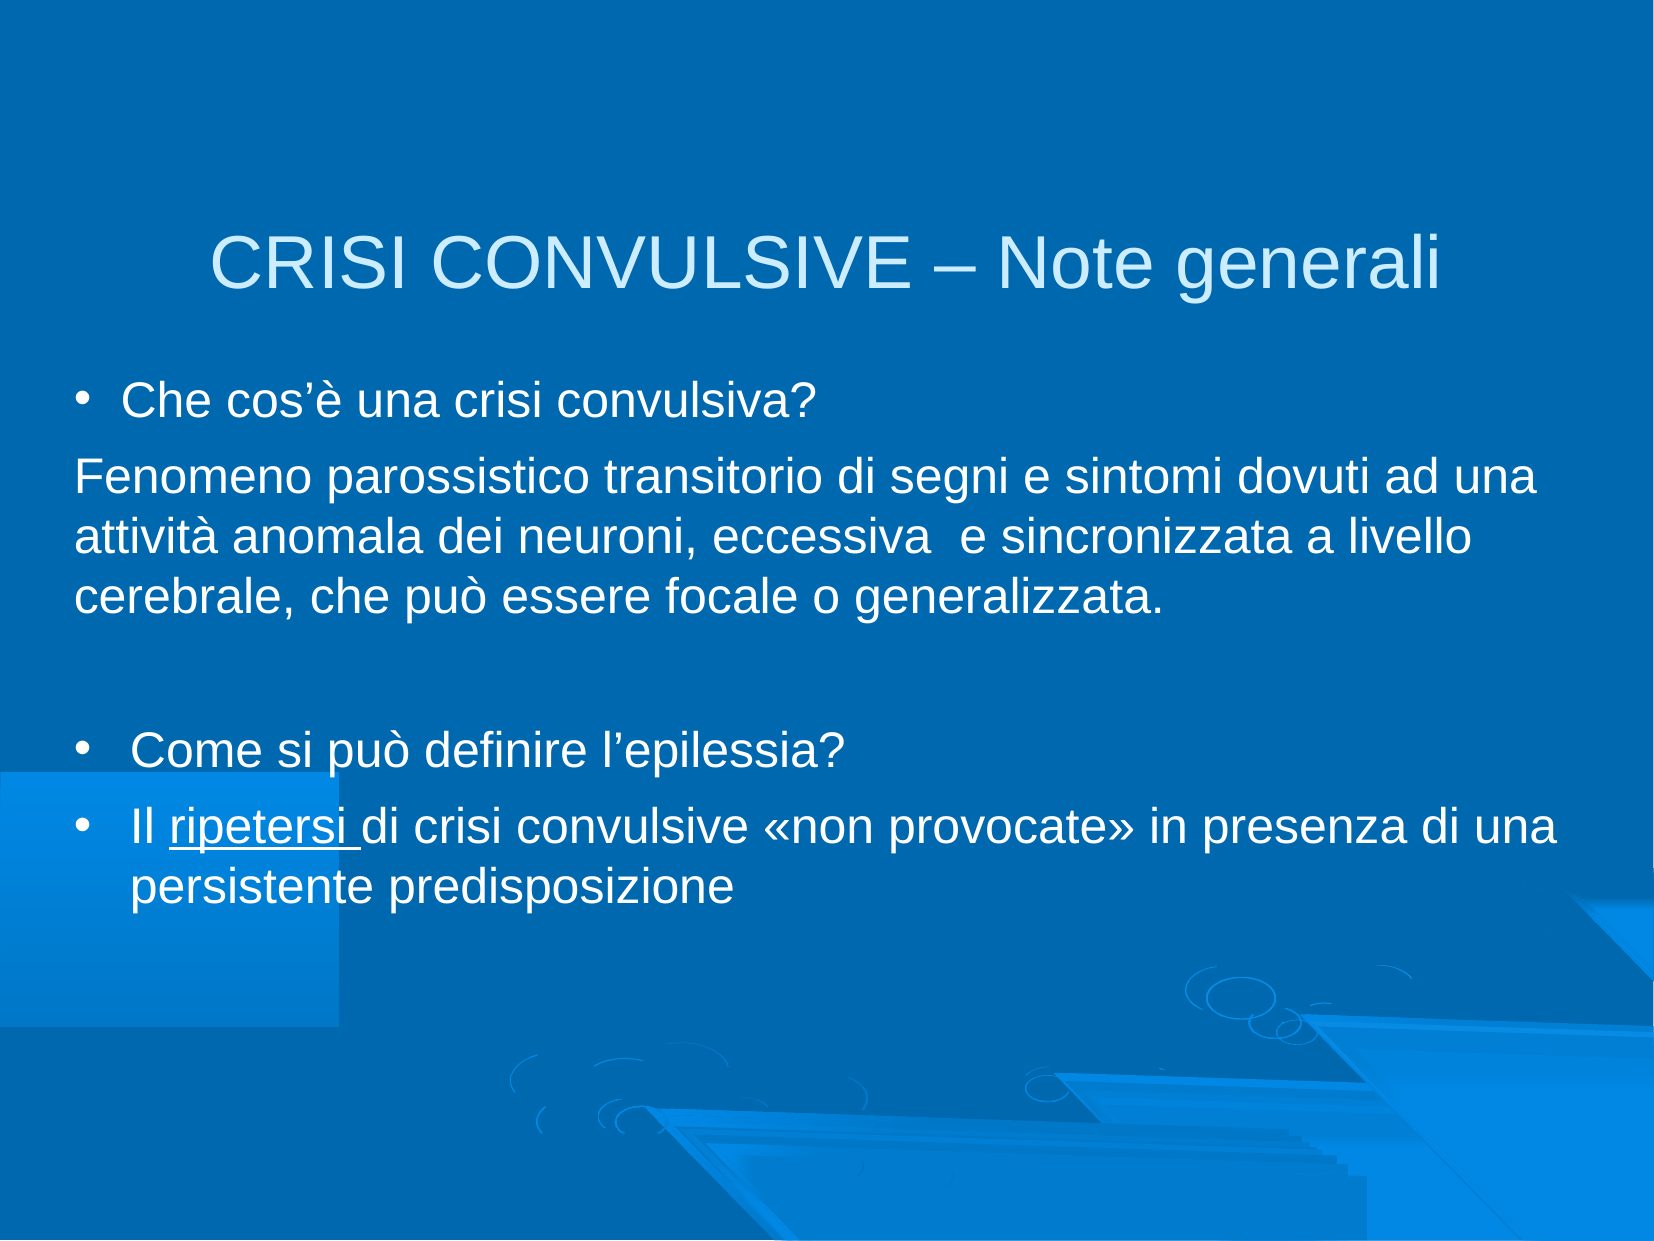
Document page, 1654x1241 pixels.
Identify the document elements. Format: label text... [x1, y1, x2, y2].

title CRISI CONVULSIVE – Note generali [124, 125, 1530, 359]
subtitle Che cos’è una crisi convulsiva? Fenomeno parossistico transitorio di segni e sintomi dovuti ad una attività anomala dei neuroni, eccessiva e sincronizzata a livello cerebrale, che può essere focale o generalizzata. Come si può definire l’epilessia? Il ripetersi di crisi convulsive «non provocate» in presenza di una persistente predisposizione [59, 359, 1607, 1154]
